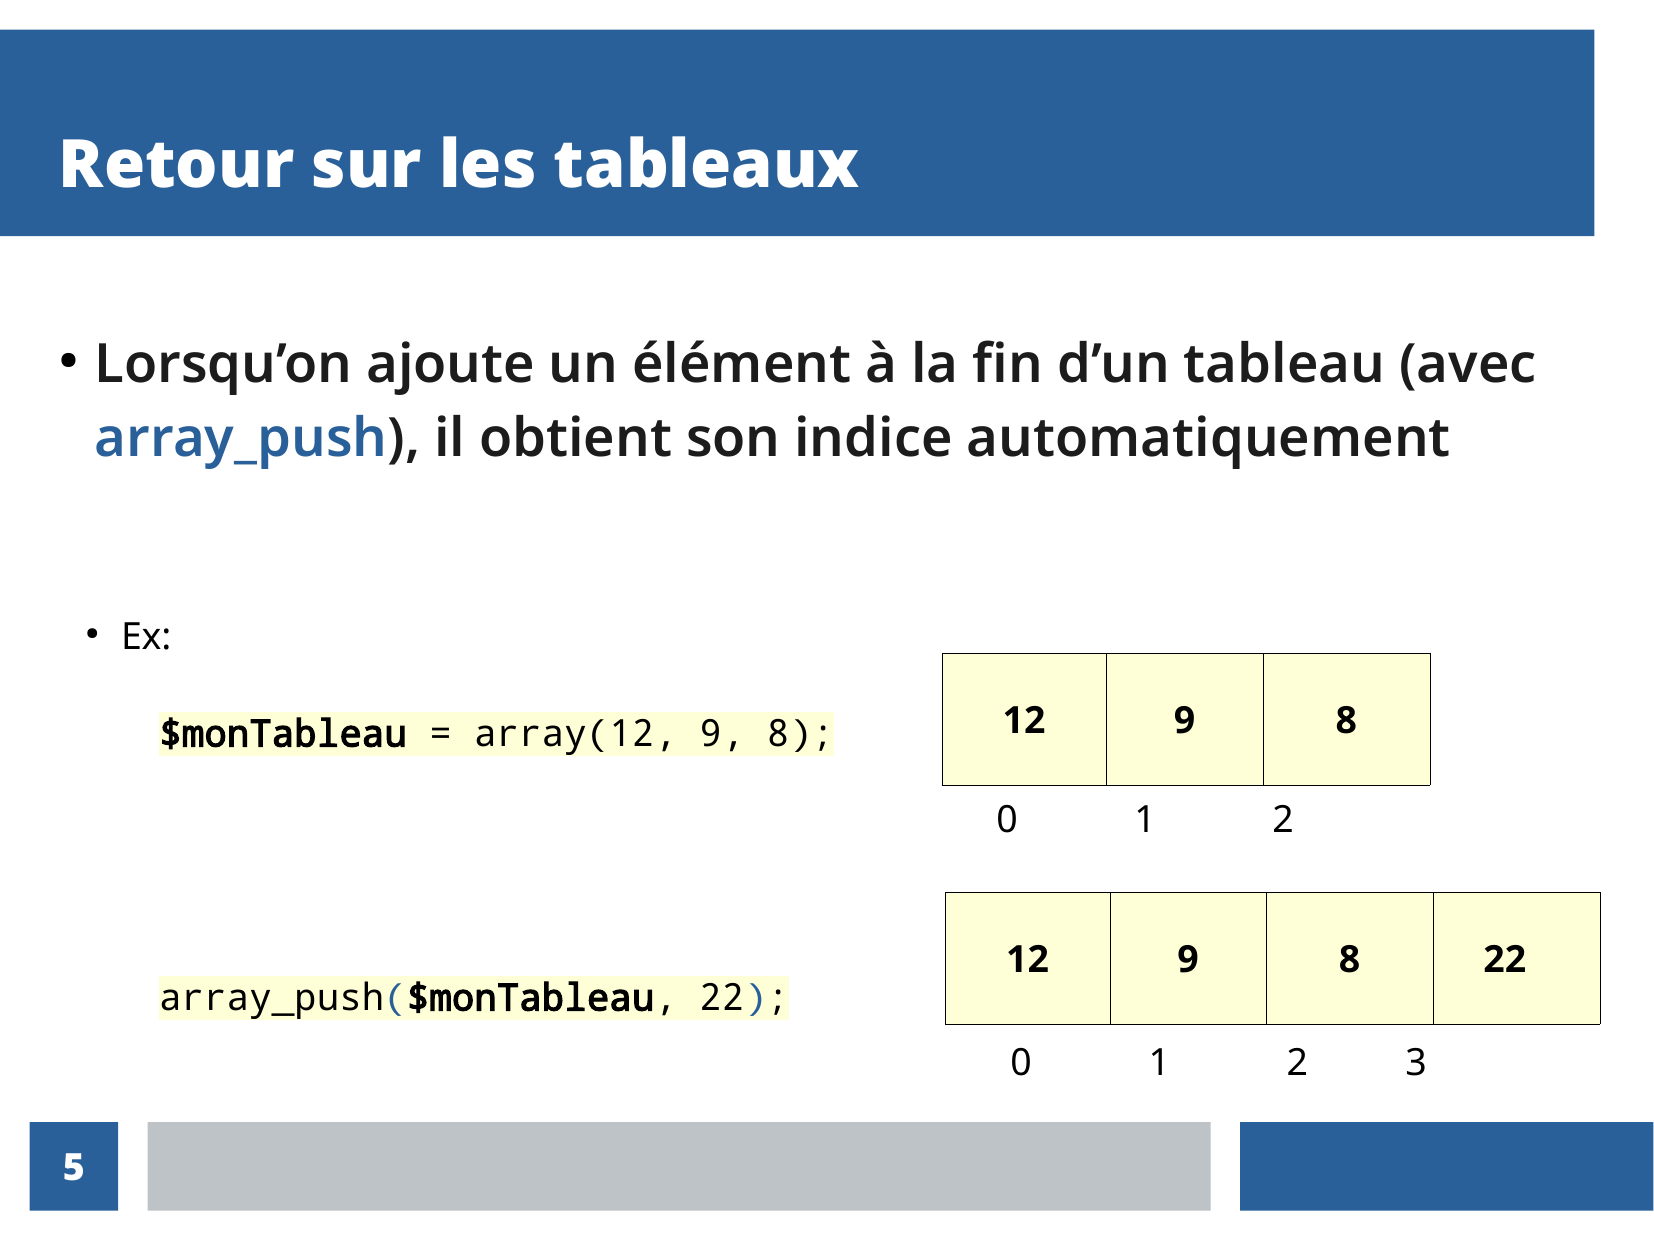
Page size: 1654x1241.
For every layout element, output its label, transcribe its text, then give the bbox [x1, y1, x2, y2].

table_header 12 [946, 893, 1110, 1024]
text_box 0 1 2 3 [956, 1028, 1621, 1087]
table_header 22 [1434, 893, 1600, 1024]
text_box Ex: $monTableau = array(12, 9, 8); array_push($monTableau, 22); [70, 602, 969, 1013]
title Retour sur les tableaux [59, 59, 1595, 207]
table_header 8 [1267, 893, 1433, 1024]
table_header 9 [1111, 893, 1266, 1024]
list Lorsqu’on ajoute un élément à la fin d’un tableau (avec array_push), il obtient son indice automatiquement [59, 324, 1565, 544]
text_box 0 1 2 [942, 784, 1430, 844]
table_header 12 [969, 654, 1106, 784]
table_header 9 [1107, 654, 1263, 784]
table_header 8 [1264, 654, 1430, 784]
